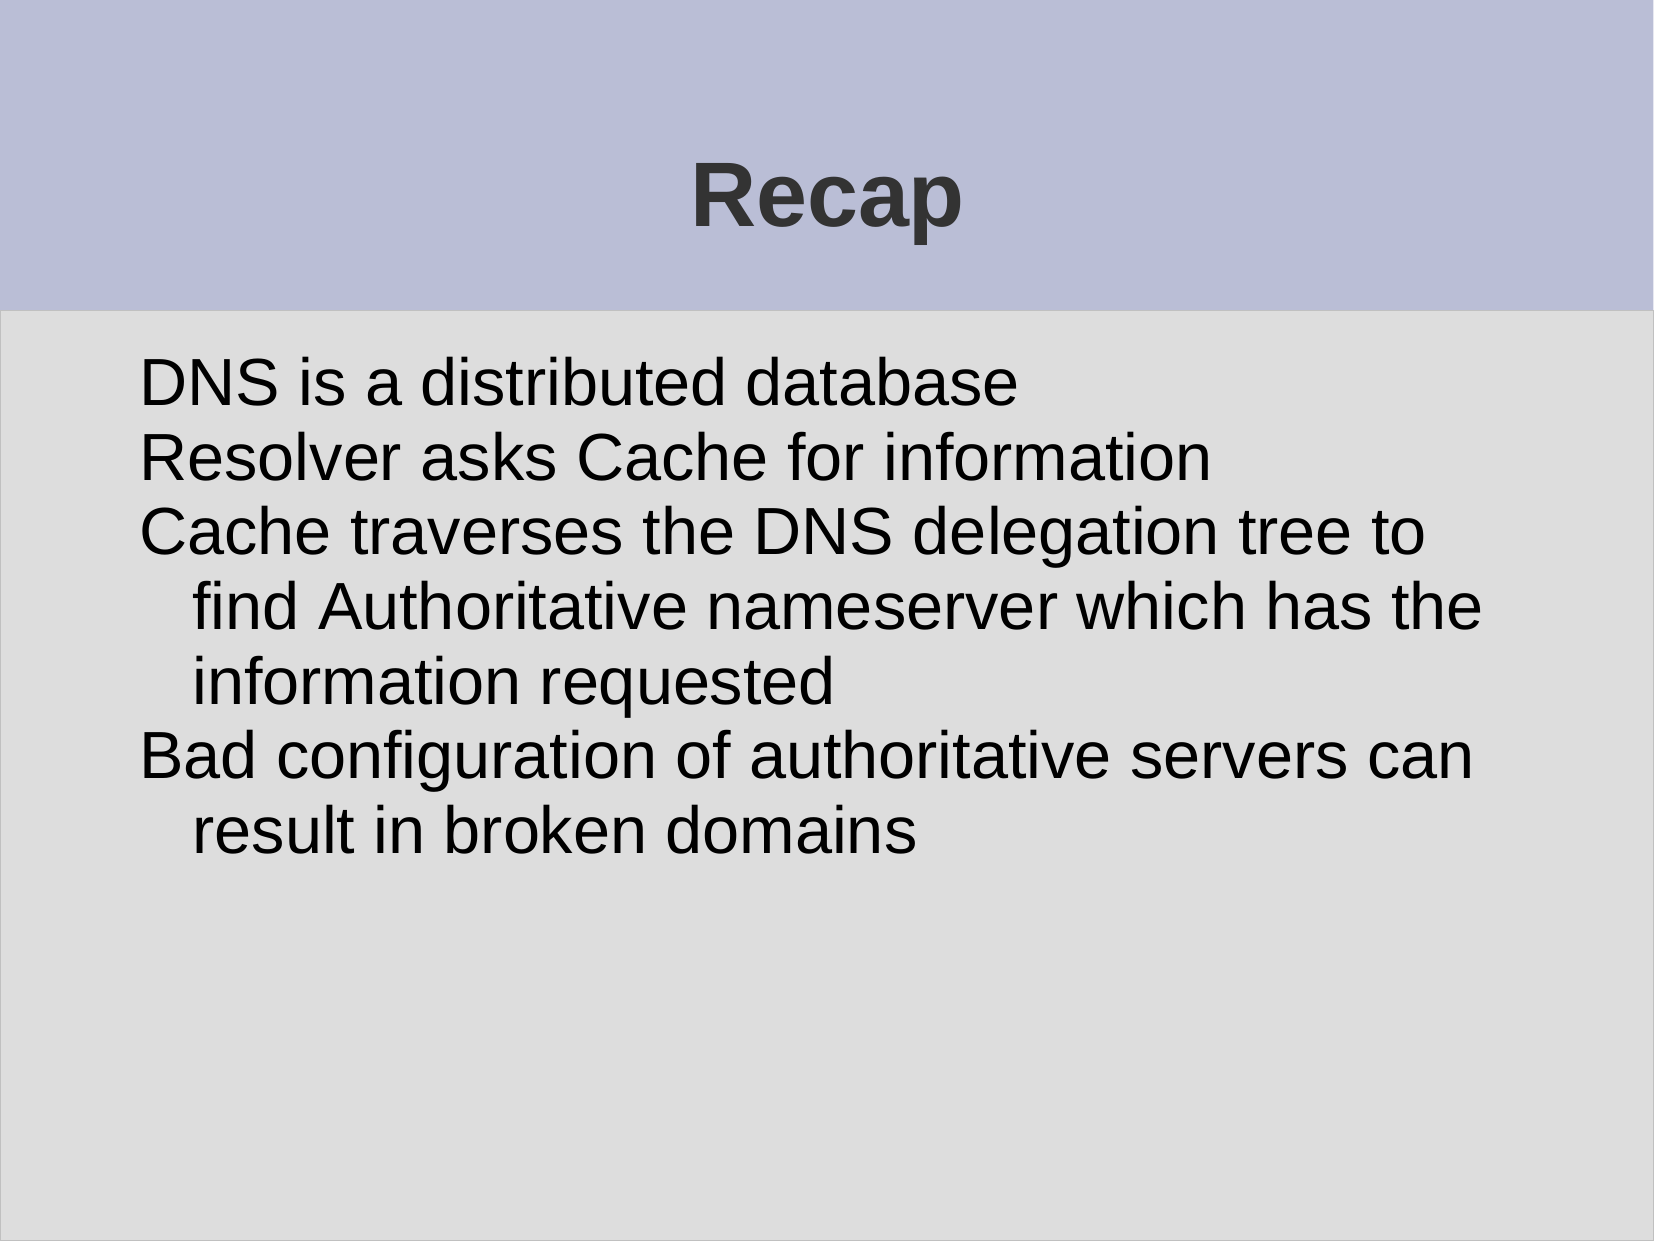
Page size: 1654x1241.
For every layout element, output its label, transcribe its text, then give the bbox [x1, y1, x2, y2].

title Recap [121, 91, 1534, 299]
list DNS is a distributed database Resolver asks Cache for information Cache traverses the DNS delegation tree to find Authoritative nameserver which has the information requested Bad configuration of authoritative servers can result in broken domains [121, 344, 1534, 1127]
